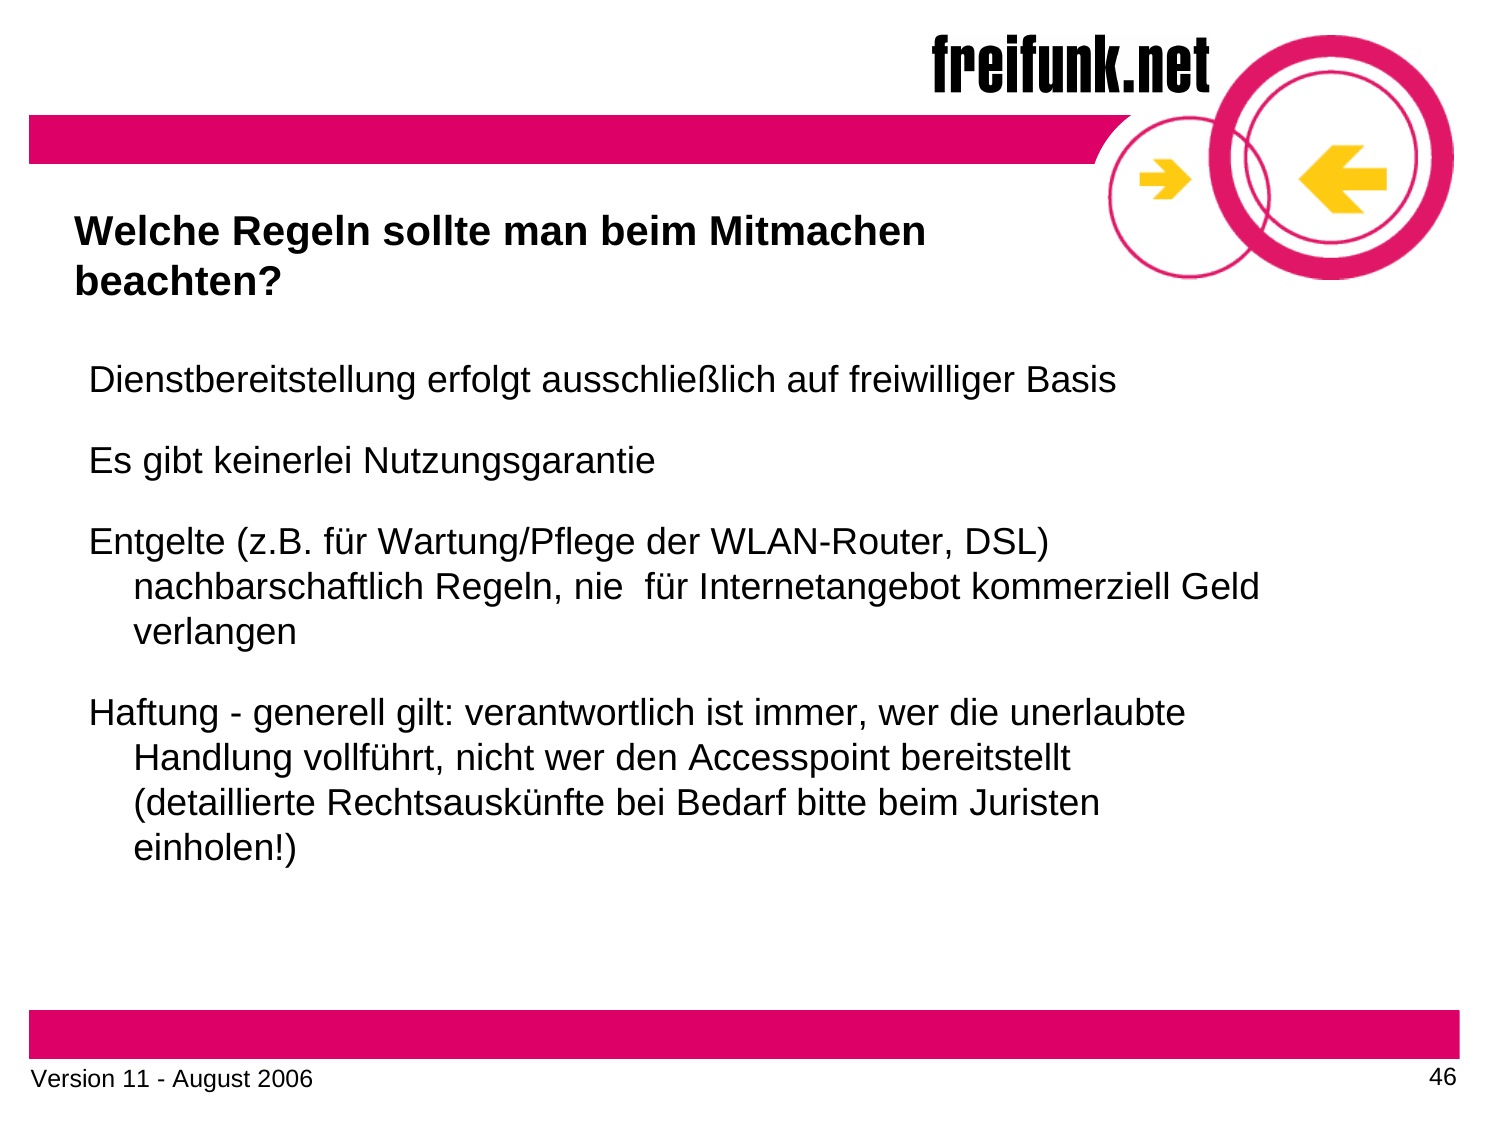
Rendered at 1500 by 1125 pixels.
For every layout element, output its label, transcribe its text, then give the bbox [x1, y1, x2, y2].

text_box Welche Regeln sollte man beim Mitmachen beachten? [74, 204, 1067, 325]
text_box Dienstbereitstellung erfolgt ausschließlich auf freiwilliger Basis Es gibt keinerlei Nutzungsgarantie Entgelte (z.B. für Wartung/Pflege der WLAN-Router, DSL) nachbarschaftlich Regeln, nie für Internetangebot kommerziell Geld verlangen Haftung - generell gilt: verantwortlich ist immer, wer die unerlaubte Handlung vollführt, nicht wer den Accesspoint bereitstellt (detaillierte Rechtsauskünfte bei Bedarf bitte beim Juristen einholen!) [59, 355, 1288, 993]
picture [932, 34, 1454, 280]
